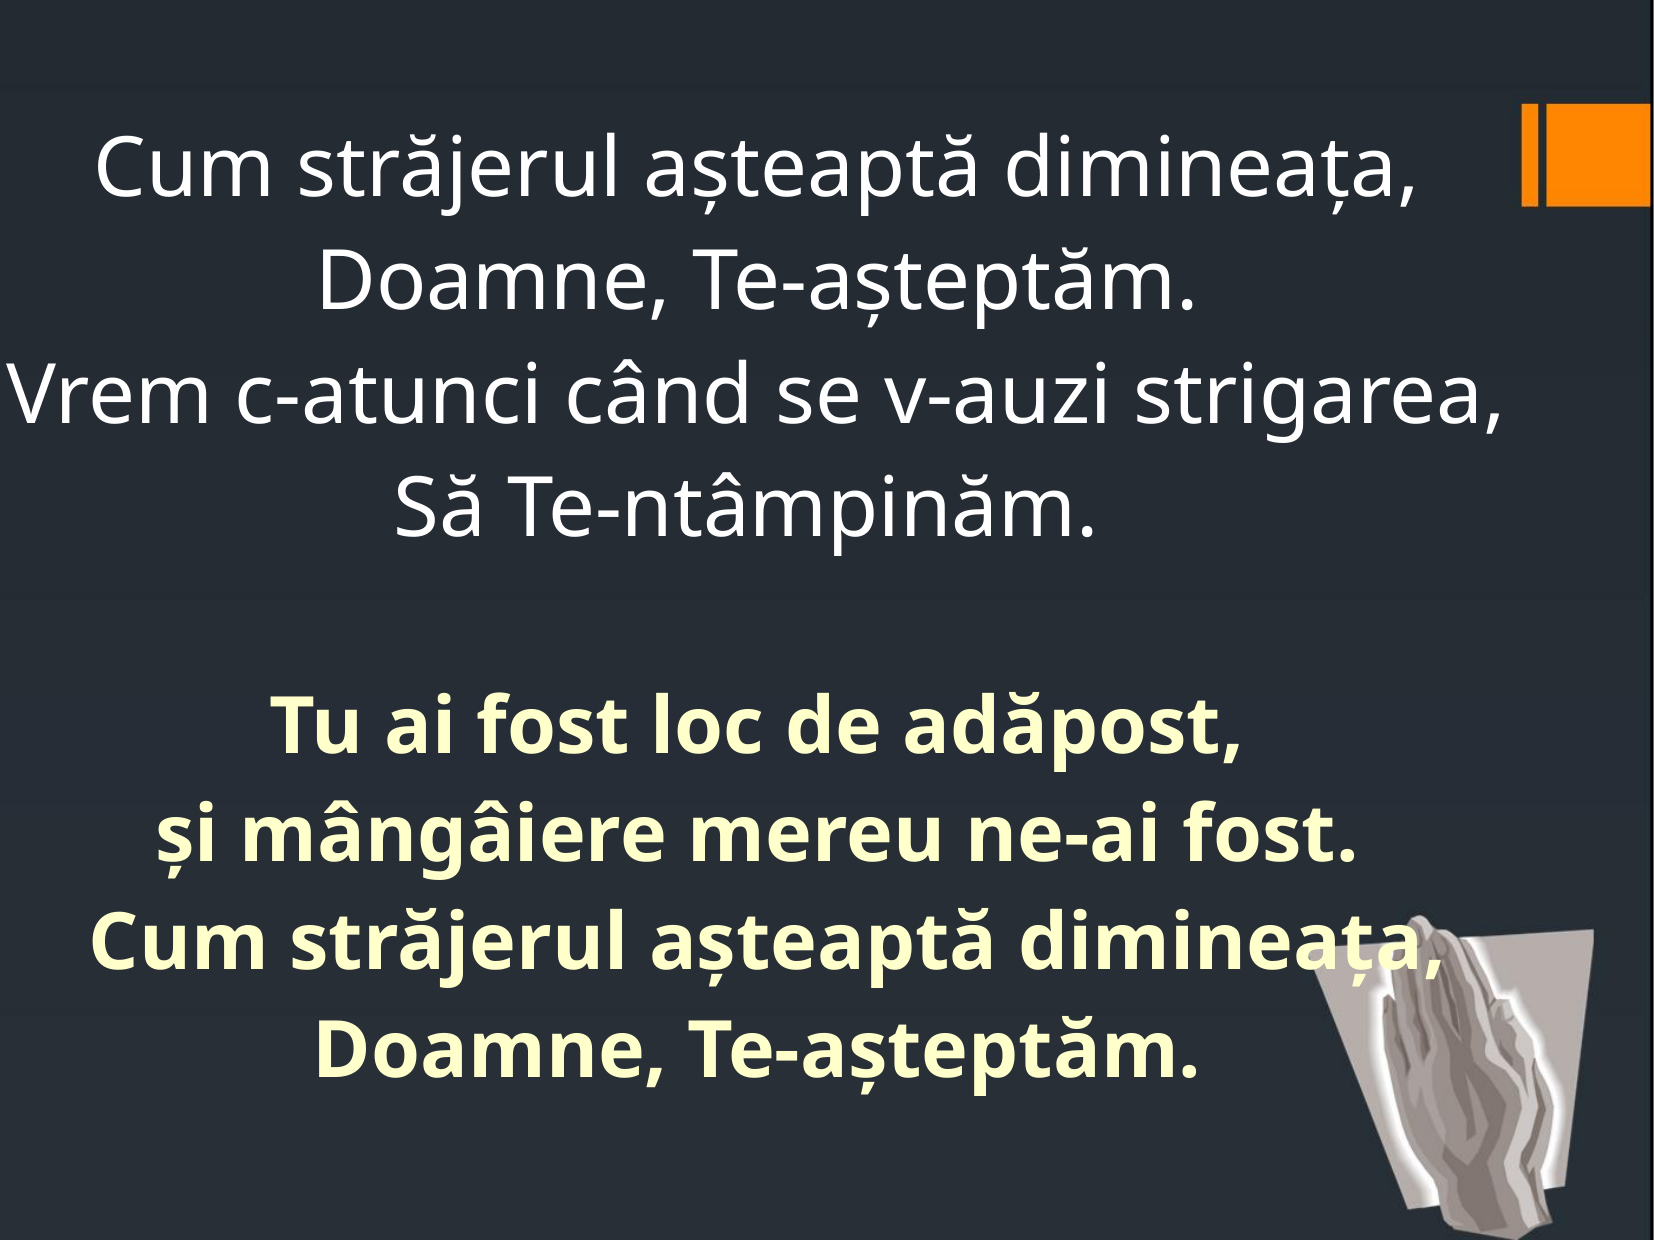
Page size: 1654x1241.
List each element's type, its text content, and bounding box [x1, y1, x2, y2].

picture [0, 0, 1654, 1240]
text_box Cum străjerul aşteaptă dimineaţa, Doamne, Te-aşteptăm. Vrem c-atunci când se v-auzi strigarea, Să Te-ntâmpinăm. Tu ai fost loc de adăpost, şi mângâiere mereu ne-ai fost. Cum străjerul aşteaptă dimineaţa, Doamne, Te-aşteptăm. [0, 128, 1525, 1080]
